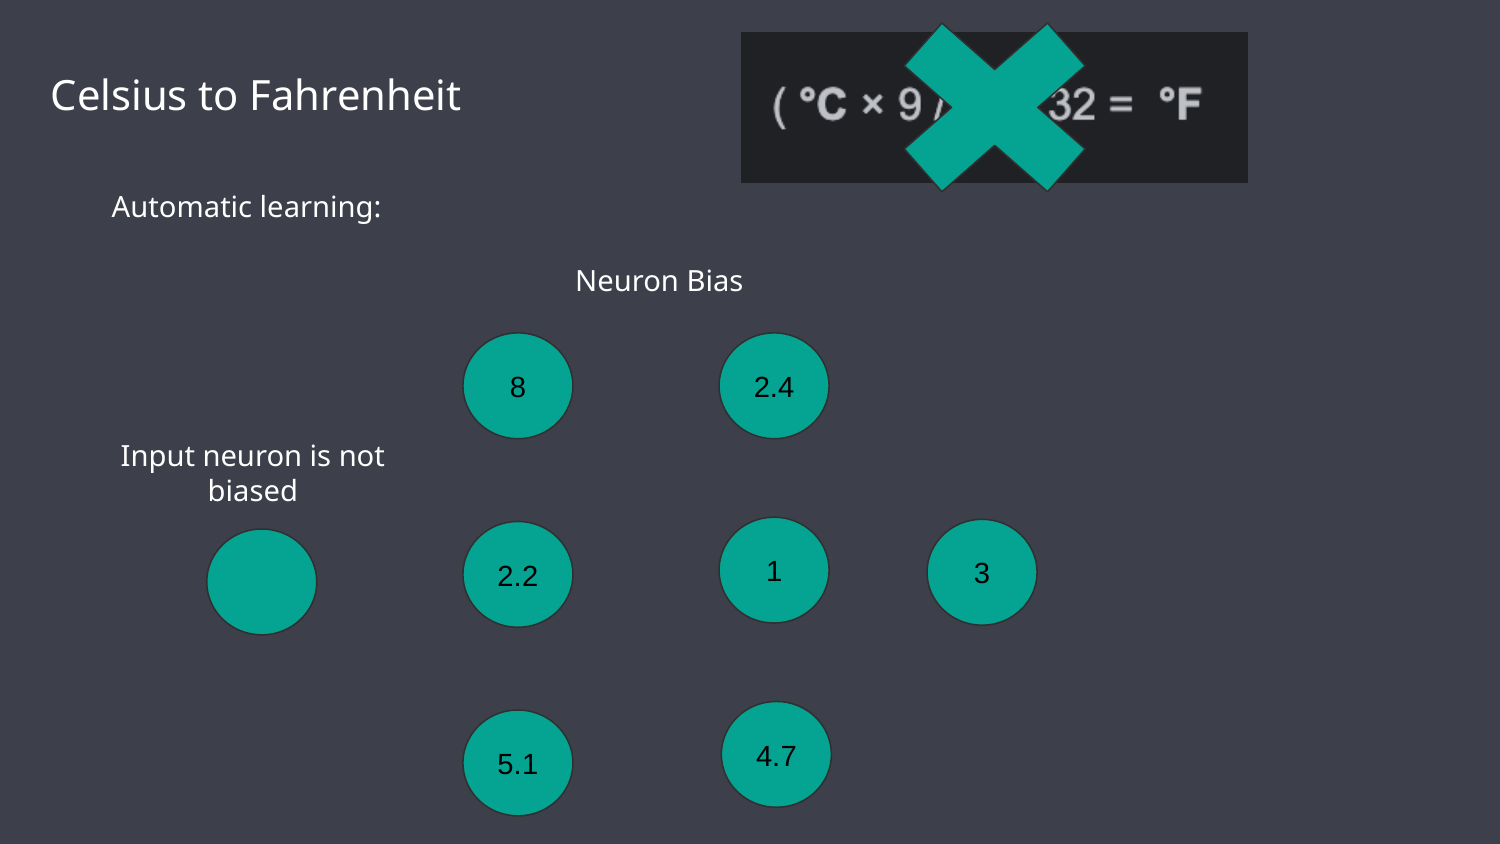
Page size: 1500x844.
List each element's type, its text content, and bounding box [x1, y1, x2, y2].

text_box 4.7 [721, 701, 832, 808]
text_box Celsius to Fahrenheit [35, 53, 741, 120]
text_box Input neuron is not biased [68, 421, 438, 488]
picture [741, 32, 950, 183]
text_box 1 [719, 517, 830, 624]
text_box [904, 23, 1086, 192]
text_box Automatic learning: [96, 173, 466, 240]
text_box 3 [927, 519, 1038, 626]
text_box 5.1 [462, 710, 573, 816]
picture [954, 146, 1036, 183]
picture [954, 32, 1036, 68]
text_box 2.4 [719, 332, 830, 439]
text_box 8 [462, 332, 573, 439]
text_box Neuron Bias [474, 247, 844, 313]
text_box 2.2 [462, 521, 573, 628]
text_box [206, 529, 317, 635]
picture [1039, 32, 1248, 183]
